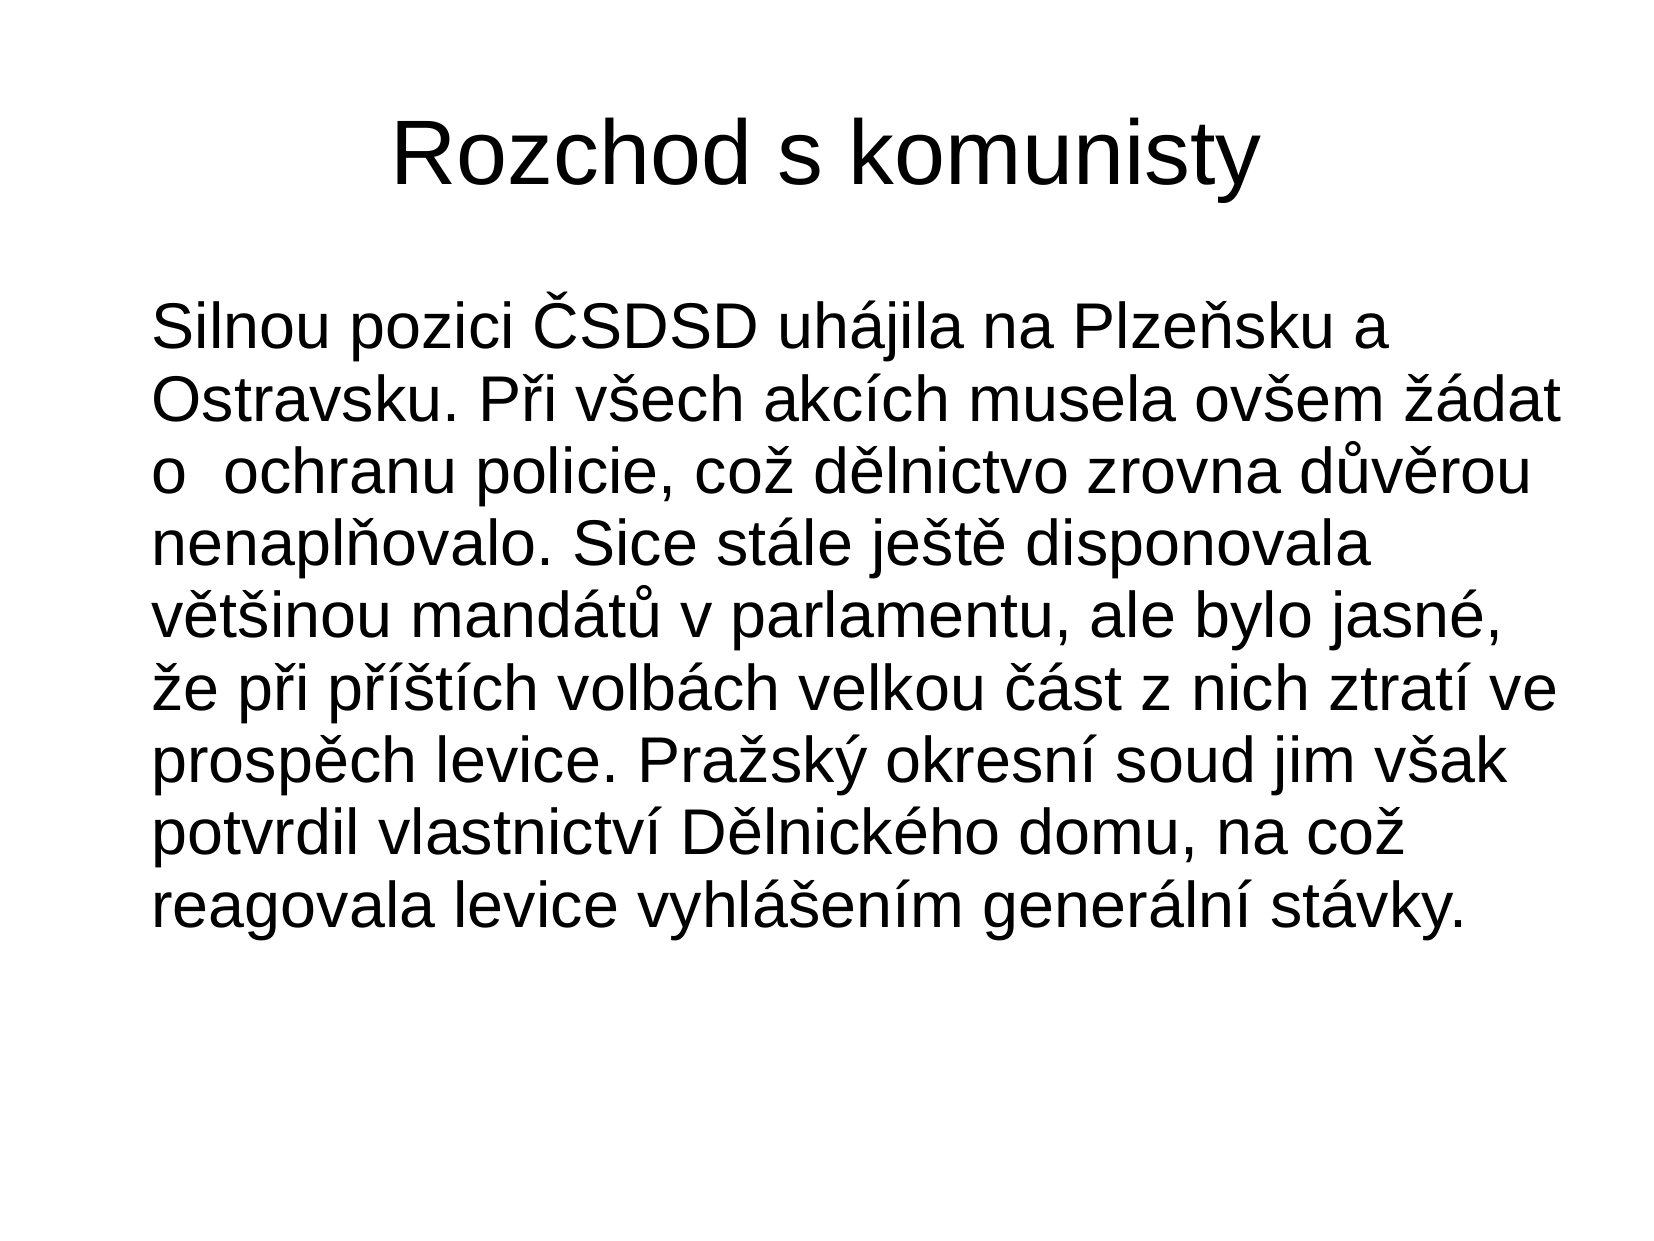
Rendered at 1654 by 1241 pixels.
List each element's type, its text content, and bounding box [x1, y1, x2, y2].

title Rozchod s komunisty [82, 49, 1571, 257]
list Silnou pozici ČSDSD uhájila na Plzeňsku a Ostravsku. Při všech akcích musela ovšem žádat o ochranu policie, což dělnictvo zrovna důvěrou nenaplňovalo. Sice stále ještě disponovala většinou mandátů v parlamentu, ale bylo jasné, že při příštích volbách velkou část z nich ztratí ve prospěch levice. Pražský okresní soud jim však potvrdil vlastnictví Dělnického domu, na což reagovala levice vyhlášením generální stávky. [82, 290, 1571, 1010]
